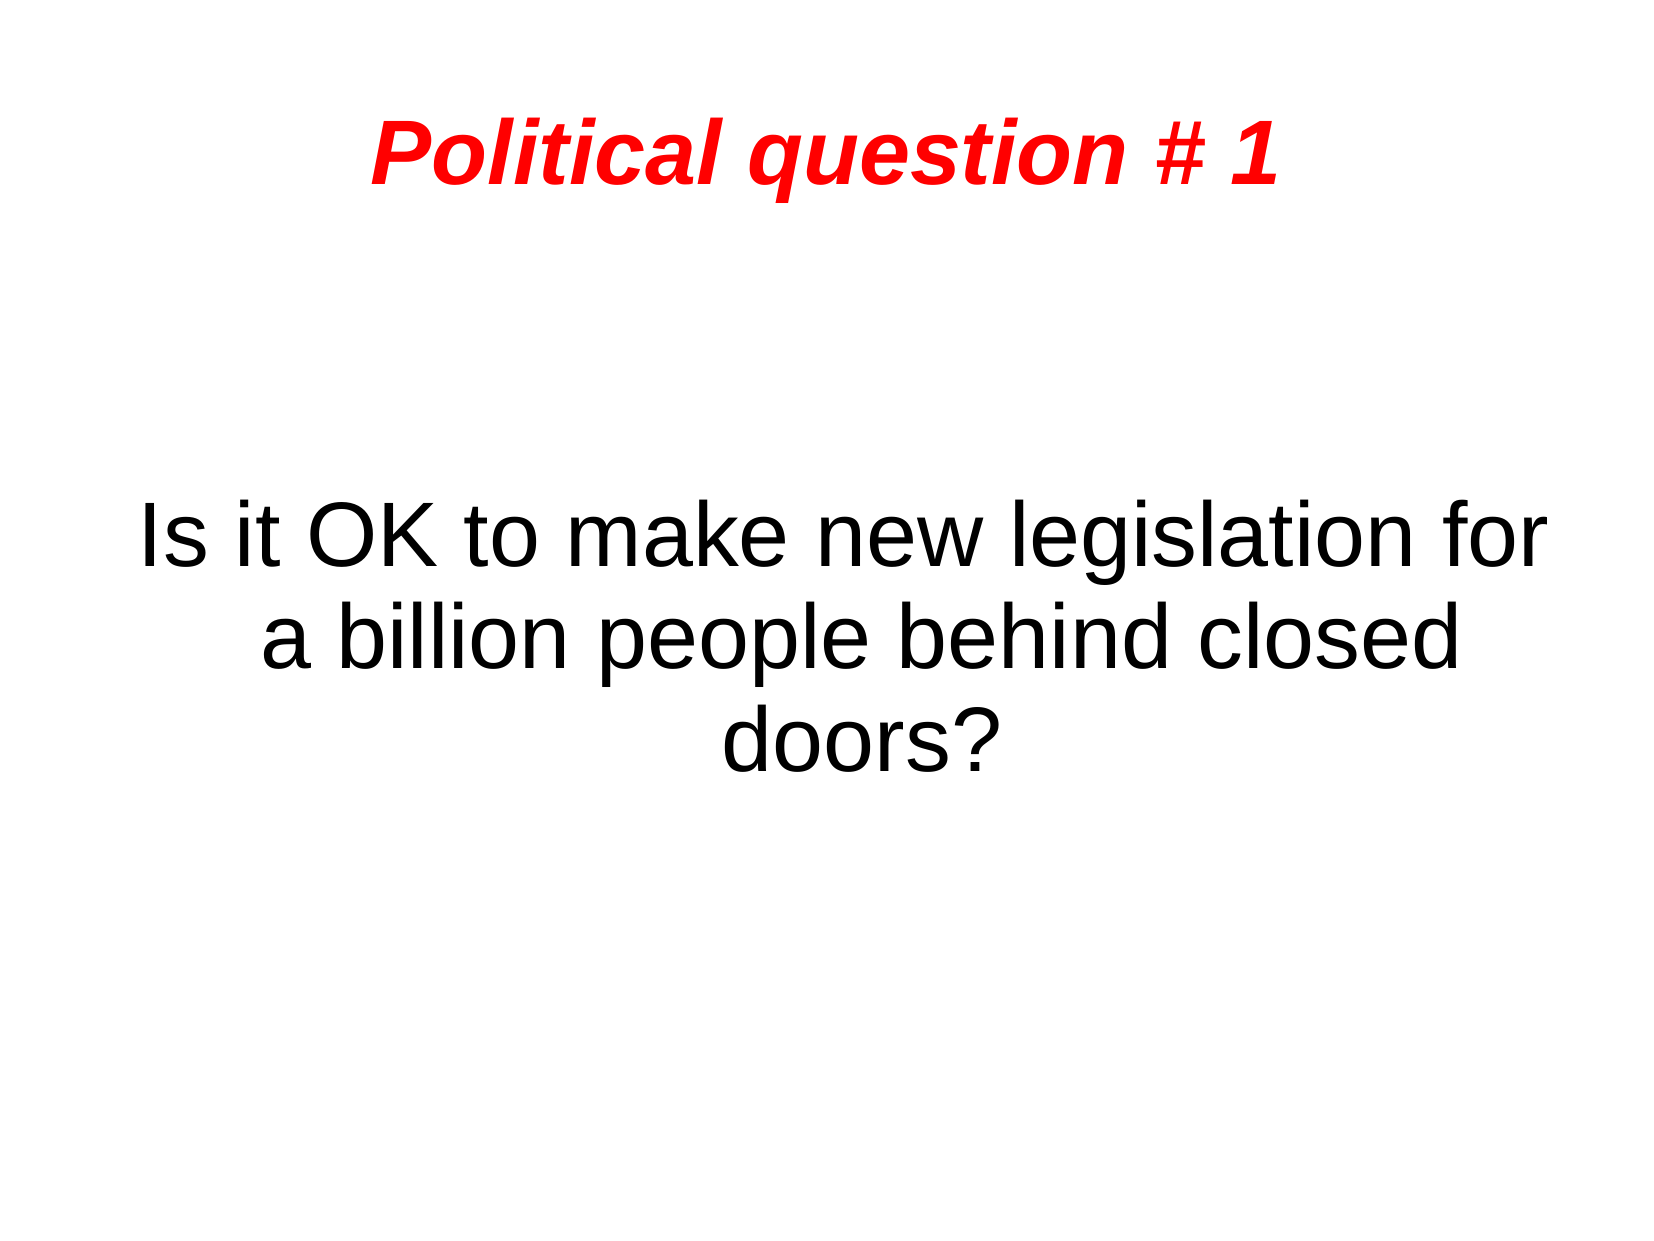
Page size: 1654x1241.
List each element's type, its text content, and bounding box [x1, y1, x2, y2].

subtitle Is it OK to make new legislation for a billion people behind closed doors? [82, 187, 1571, 1088]
title Political question # 1 [82, 49, 1571, 187]
